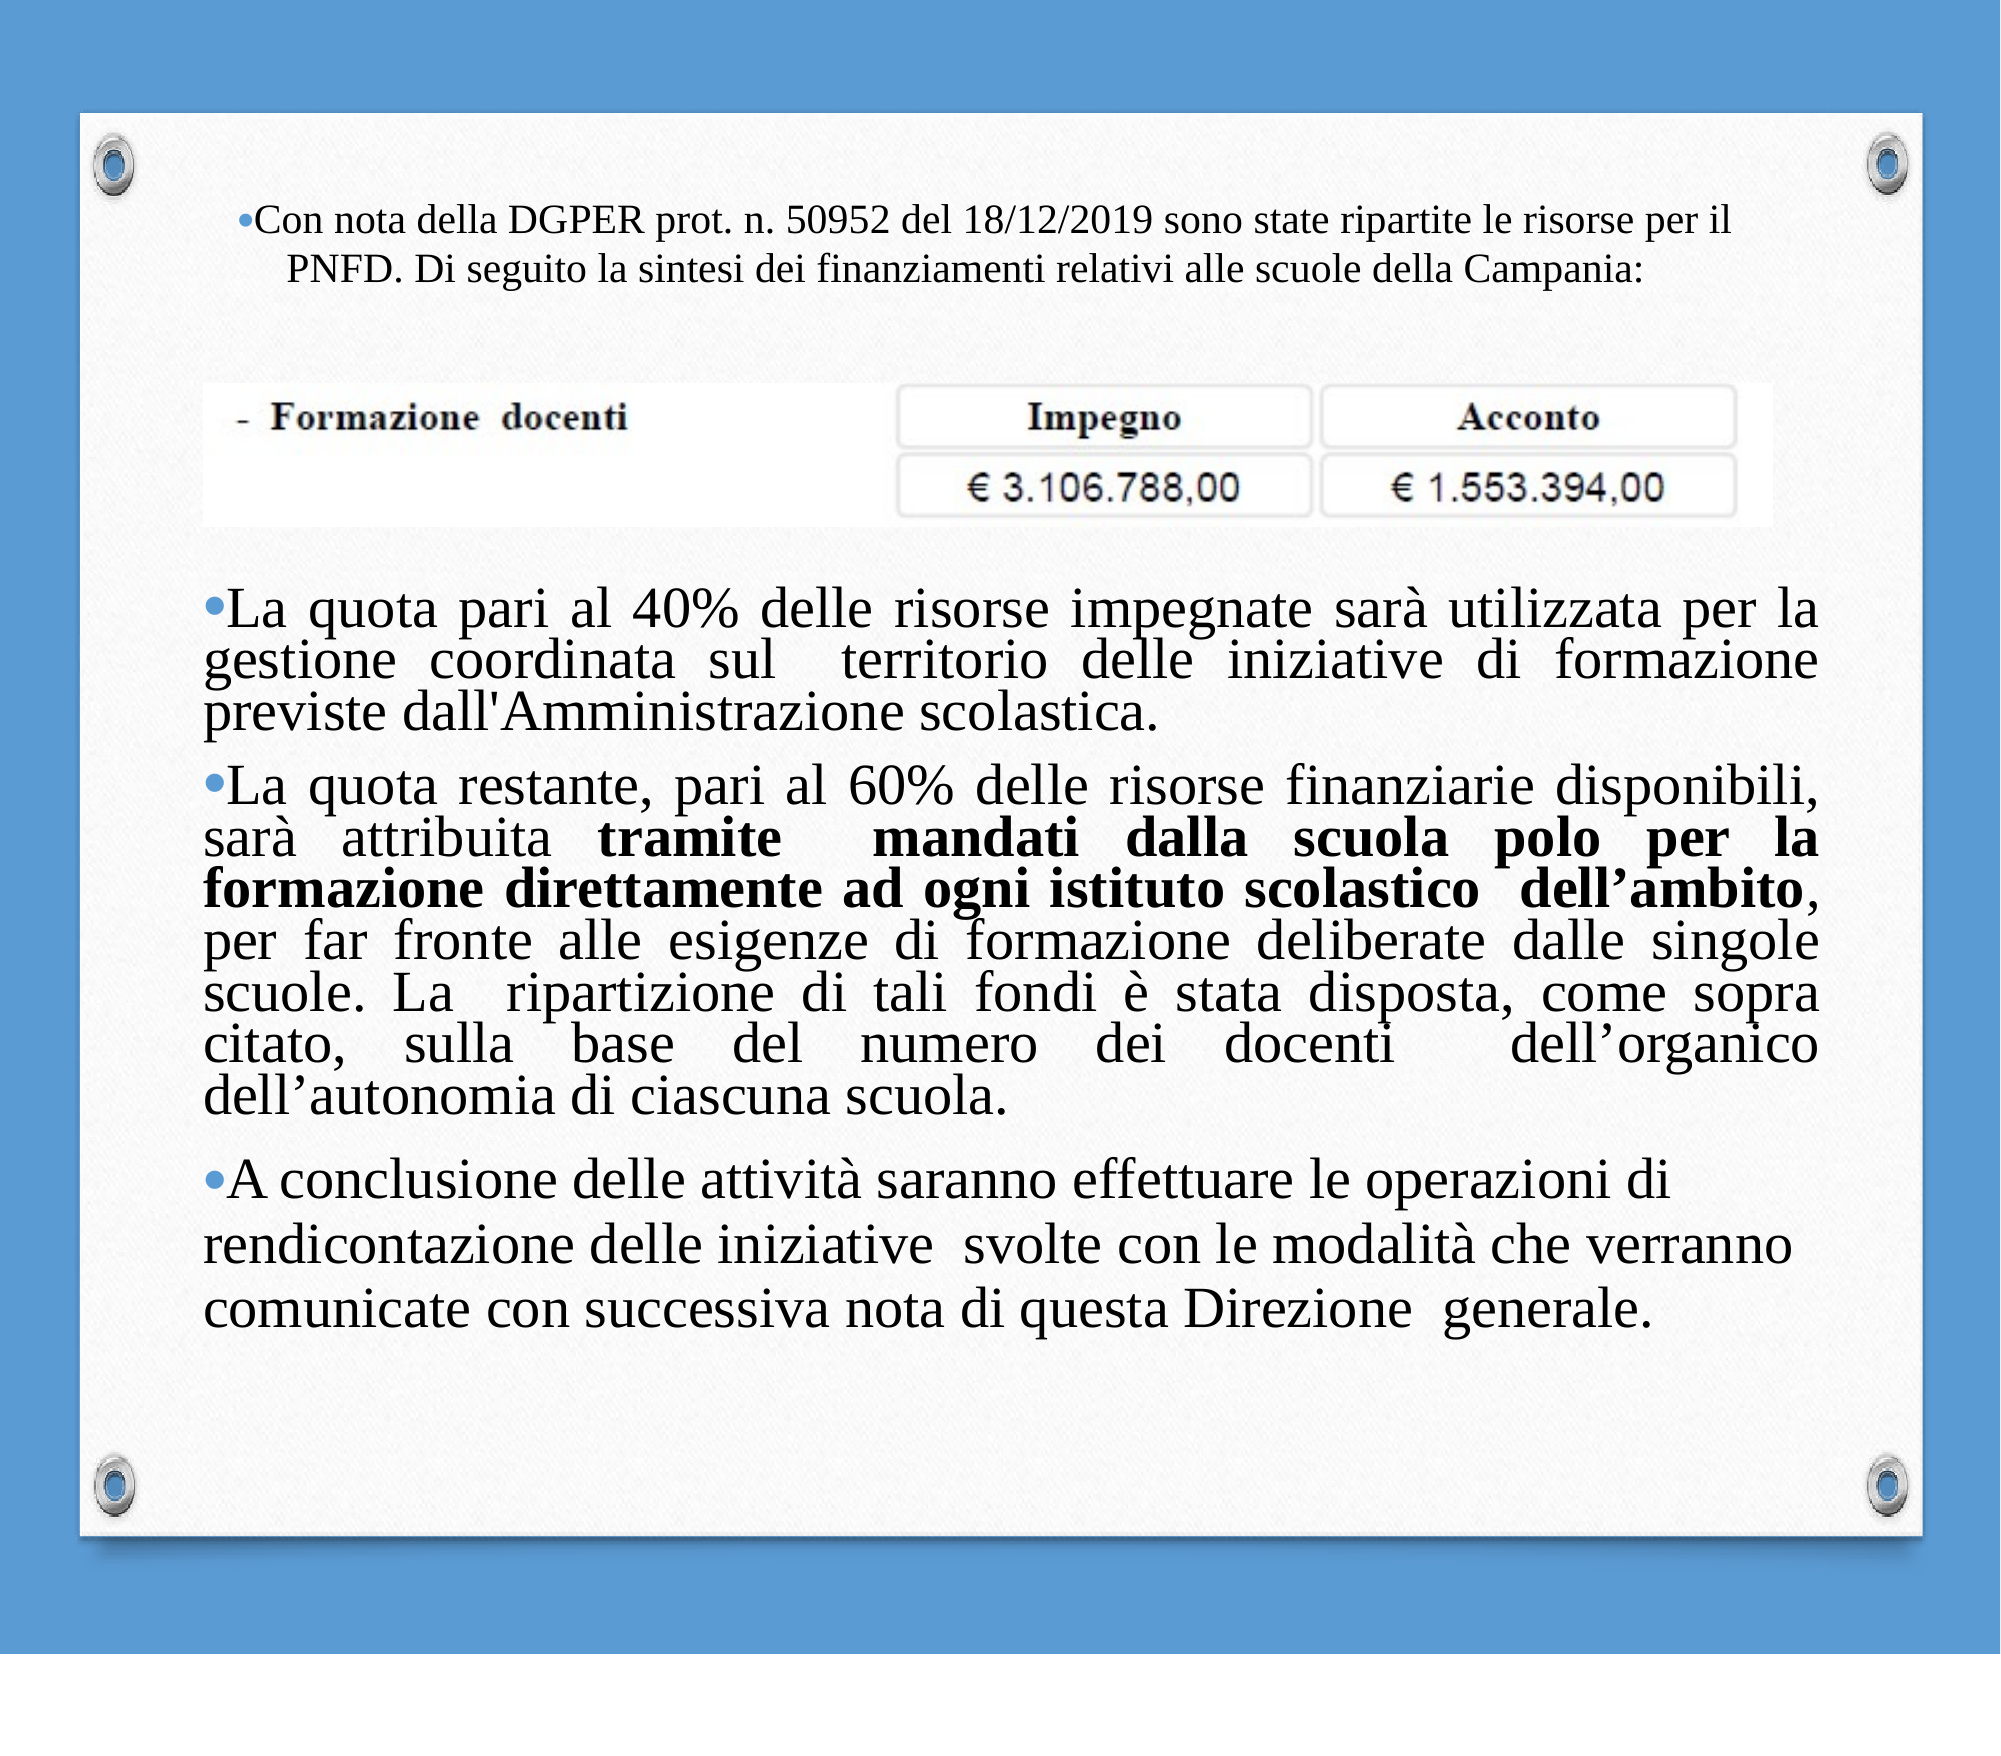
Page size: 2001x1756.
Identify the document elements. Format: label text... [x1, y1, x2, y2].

text_box Con nota della DGPER prot. n. 50952 del 18/12/2019 sono state ripartite le risorse per il PNFD. Di seguito la sintesi dei finanziamenti relativi alle scuole della Campania: [237, 194, 1787, 292]
text_box La quota pari al 40% delle risorse impegnate sarà utilizzata per la gestione coordinata sul territorio delle iniziative di formazione previste dall'Amministrazione scolastica. La quota restante, pari al 60% delle risorse finanziarie disponibili, sarà attribuita tramite mandati dalla scuola polo per la formazione direttamente ad ogni istituto scolastico dell’ambito, per far fronte alle esigenze di formazione deliberate dalle singole scuole. La ripartizione di tali fondi è stata disposta, come sopra citato, sulla base del numero dei docenti dell’organico dell’autonomia di ciascuna scuola. A conclusione delle attività saranno effettuare le operazioni di rendicontazione delle iniziative svolte con le modalità che verranno comunicate con successiva nota di questa Direzione generale. [203, 573, 1837, 1341]
text_box [0, 0, 2000, 1654]
